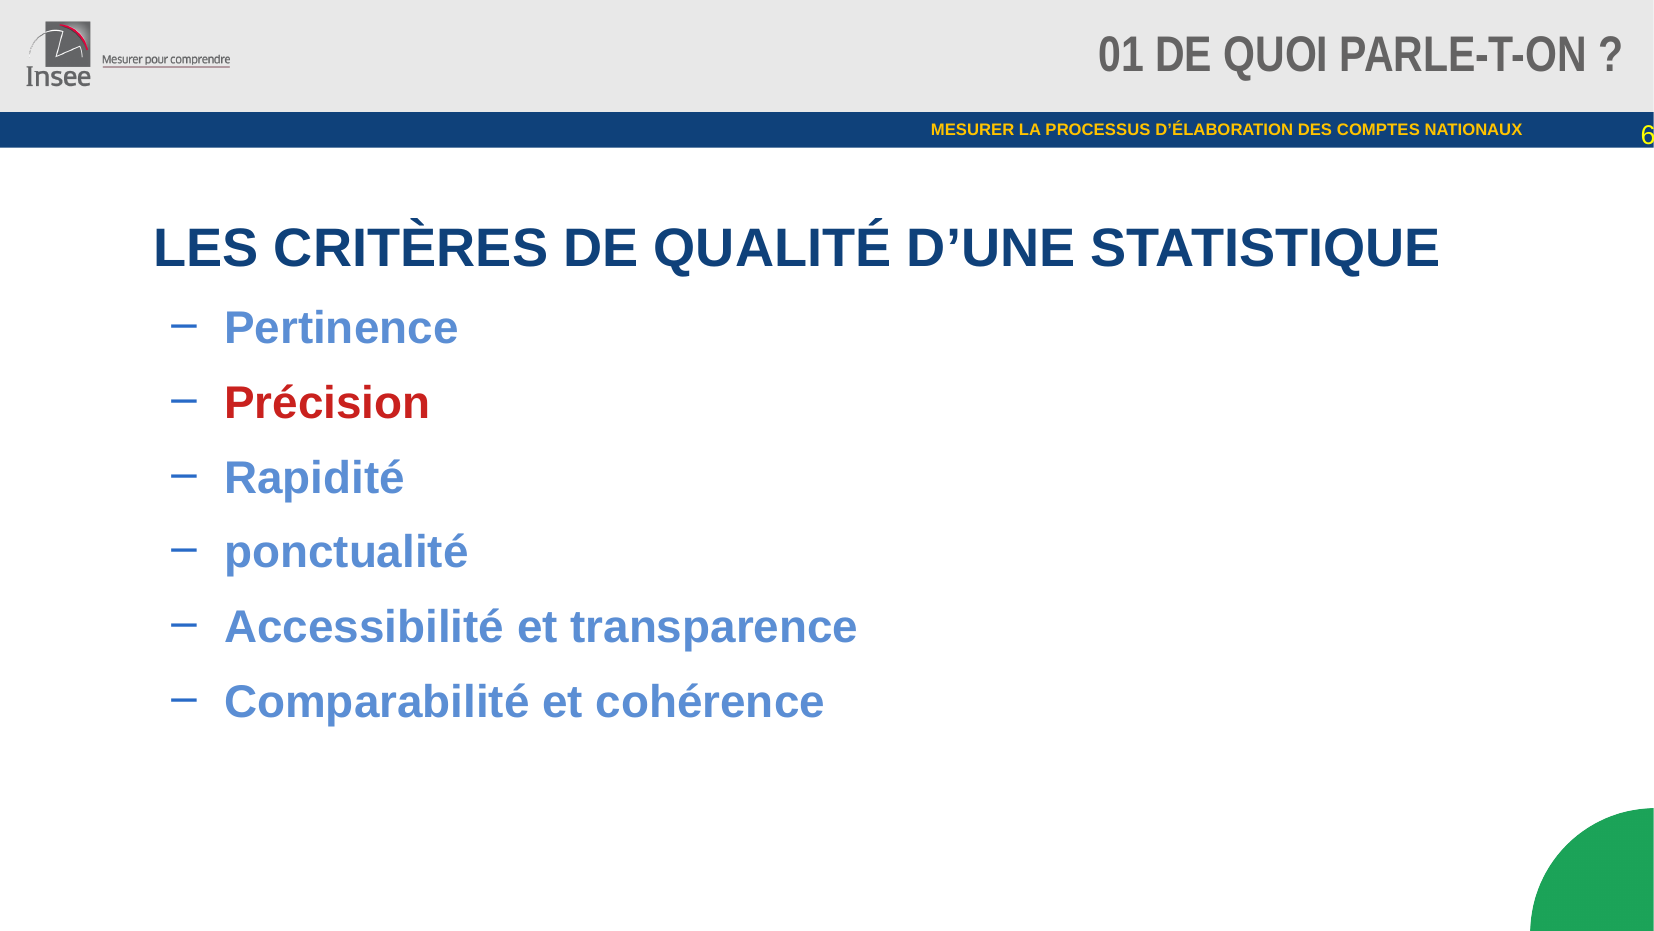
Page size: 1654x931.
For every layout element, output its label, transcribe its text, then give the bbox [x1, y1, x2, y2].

title 01 De quoi parle-t-on ? [265, 0, 1625, 107]
list Les critères de qualité d’une statistique Pertinence Précision Rapidité ponctualité Accessibilité et transparence Comparabilité et cohérence [82, 217, 1571, 861]
picture [23, 0, 230, 89]
picture [1530, 808, 1654, 931]
